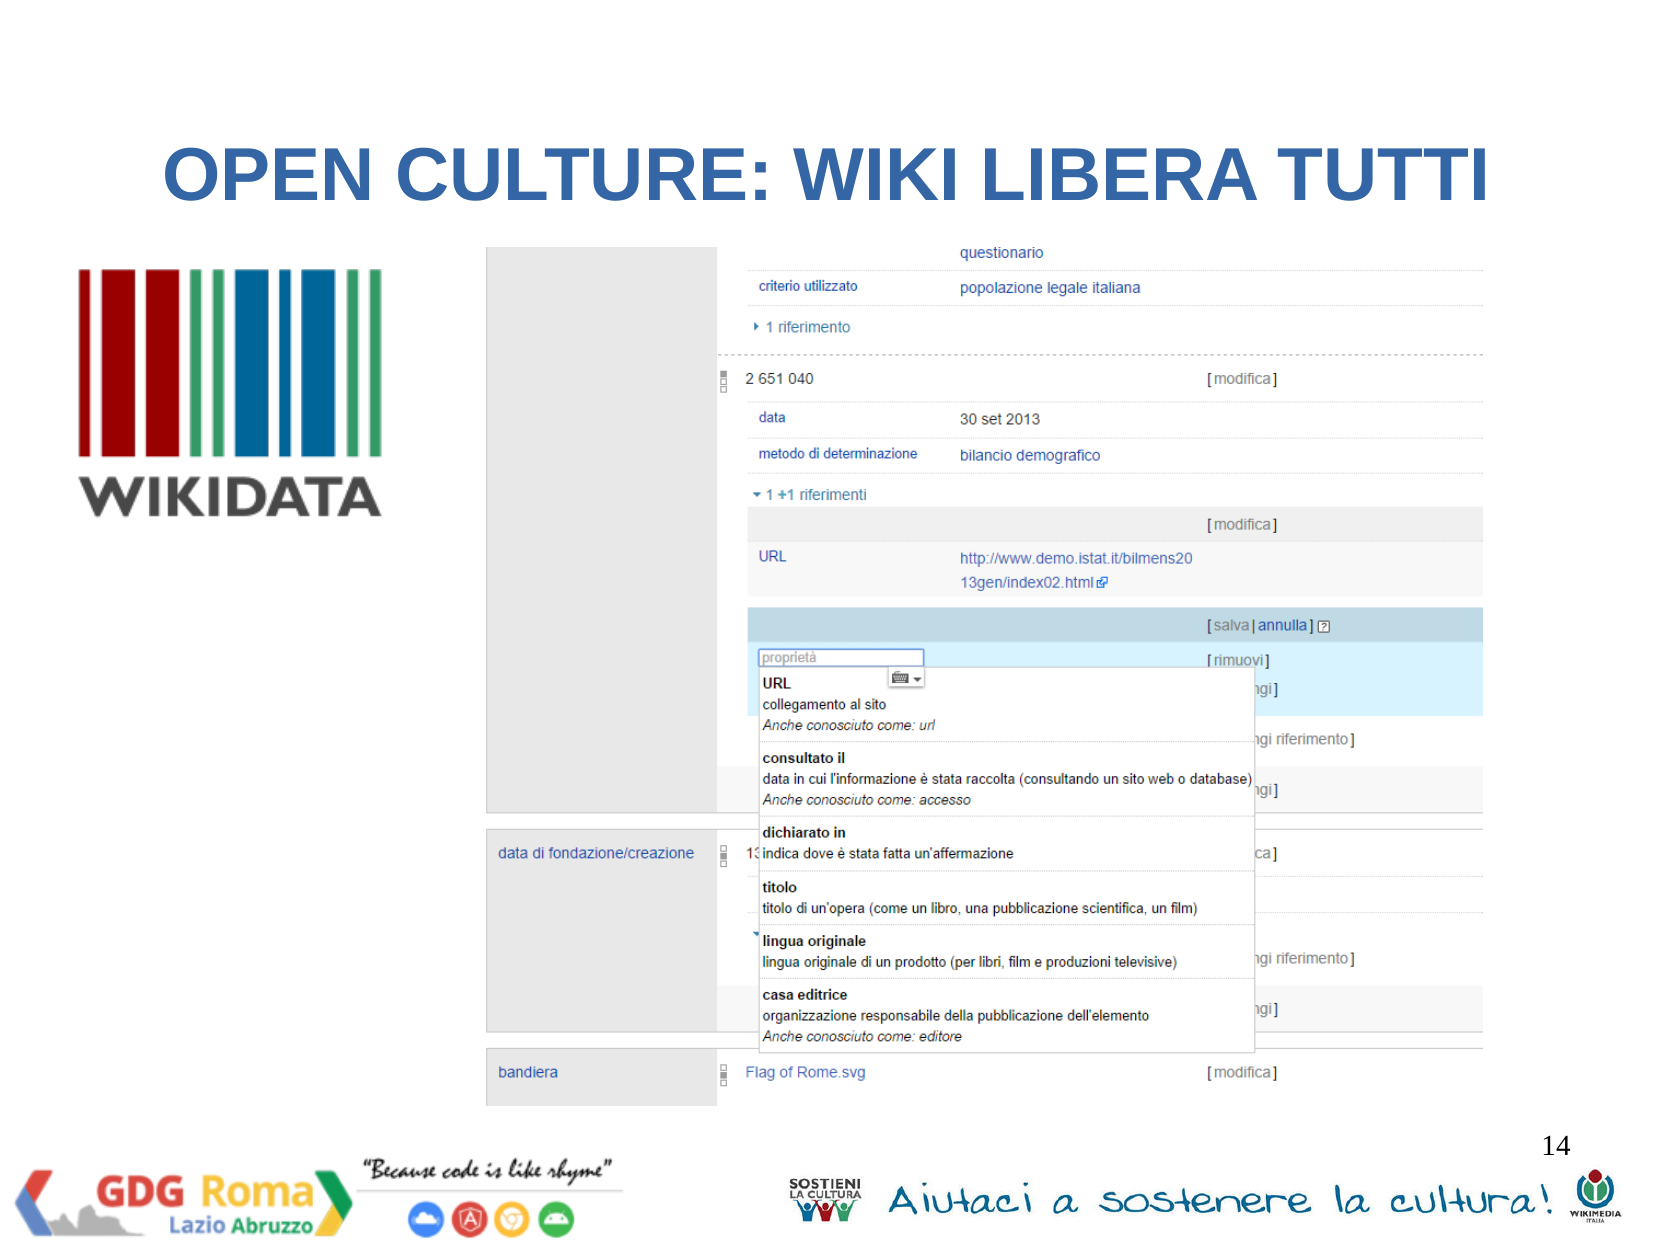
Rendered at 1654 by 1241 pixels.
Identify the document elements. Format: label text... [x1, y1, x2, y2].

picture [11, 1155, 626, 1241]
title OPEN CULTURE: WIKI LIBERA TUTTI [11, 17, 1642, 249]
picture [35, 254, 427, 532]
subtitle [94, 614, 1607, 1123]
picture [484, 247, 1483, 1106]
picture [772, 1163, 1648, 1233]
